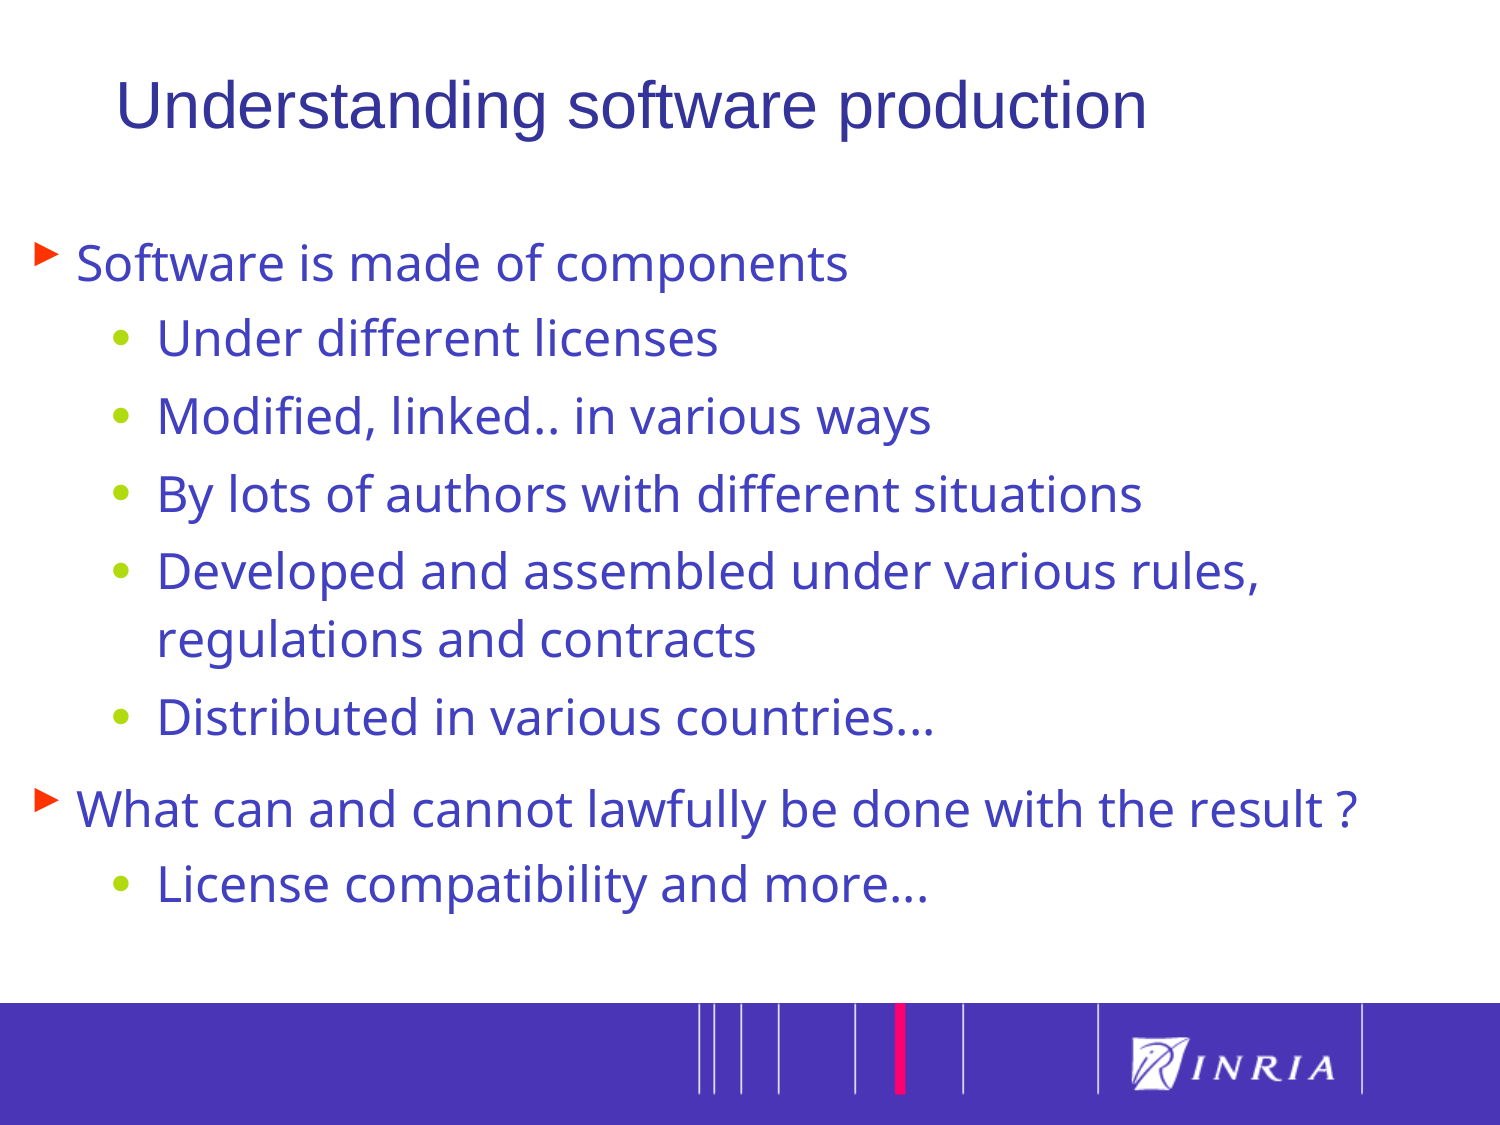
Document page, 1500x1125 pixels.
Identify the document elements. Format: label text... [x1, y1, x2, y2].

title Understanding software production [101, 23, 1463, 150]
list Software is made of components Under different licenses Modified, linked.. in various ways By lots of authors with different situations Developed and assembled under various rules, regulations and contracts Distributed in various countries... What can and cannot lawfully be done with the result ? License compatibility and more... [15, 224, 1388, 938]
picture [0, 1003, 1500, 1125]
